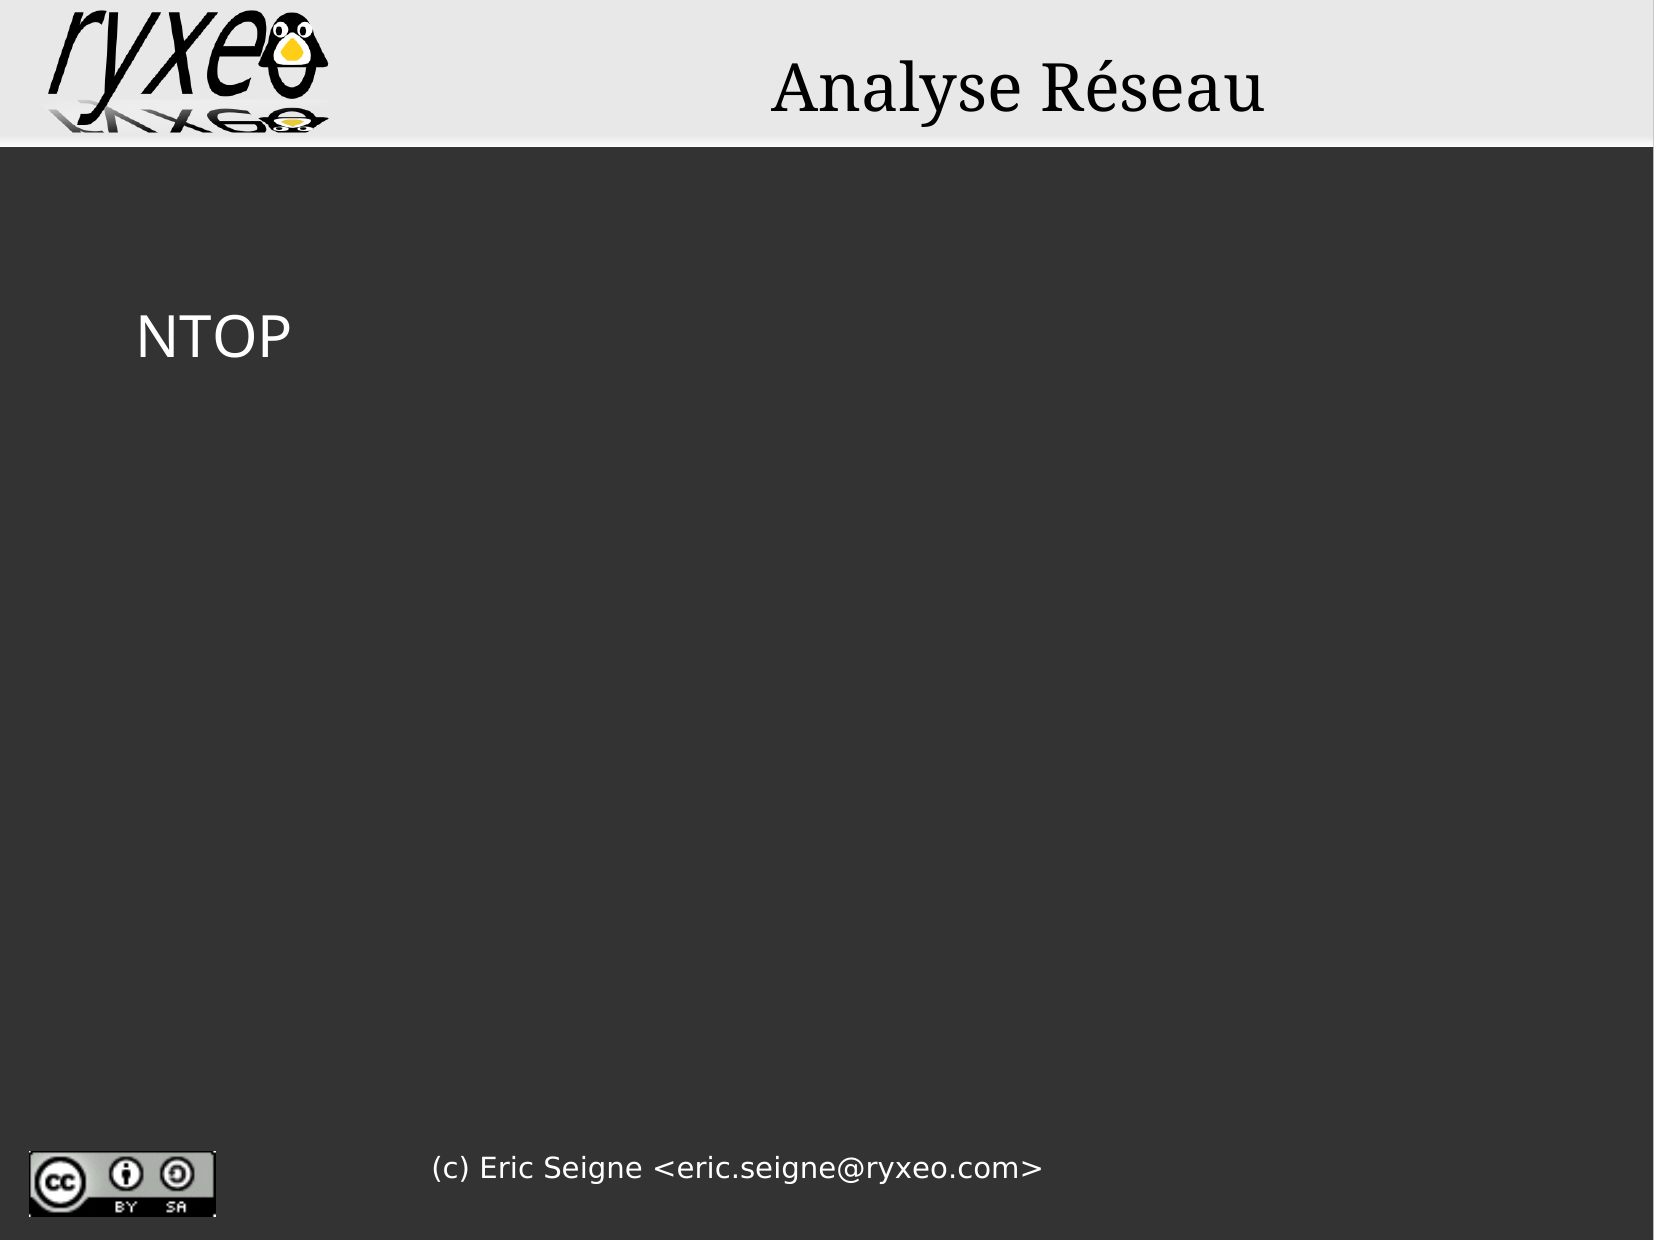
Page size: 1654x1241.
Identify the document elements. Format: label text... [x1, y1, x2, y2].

picture [0, 0, 1654, 147]
picture [29, 1151, 216, 1217]
title Analyse Réseau [442, 29, 1595, 142]
list NTOP [118, 295, 1522, 1117]
